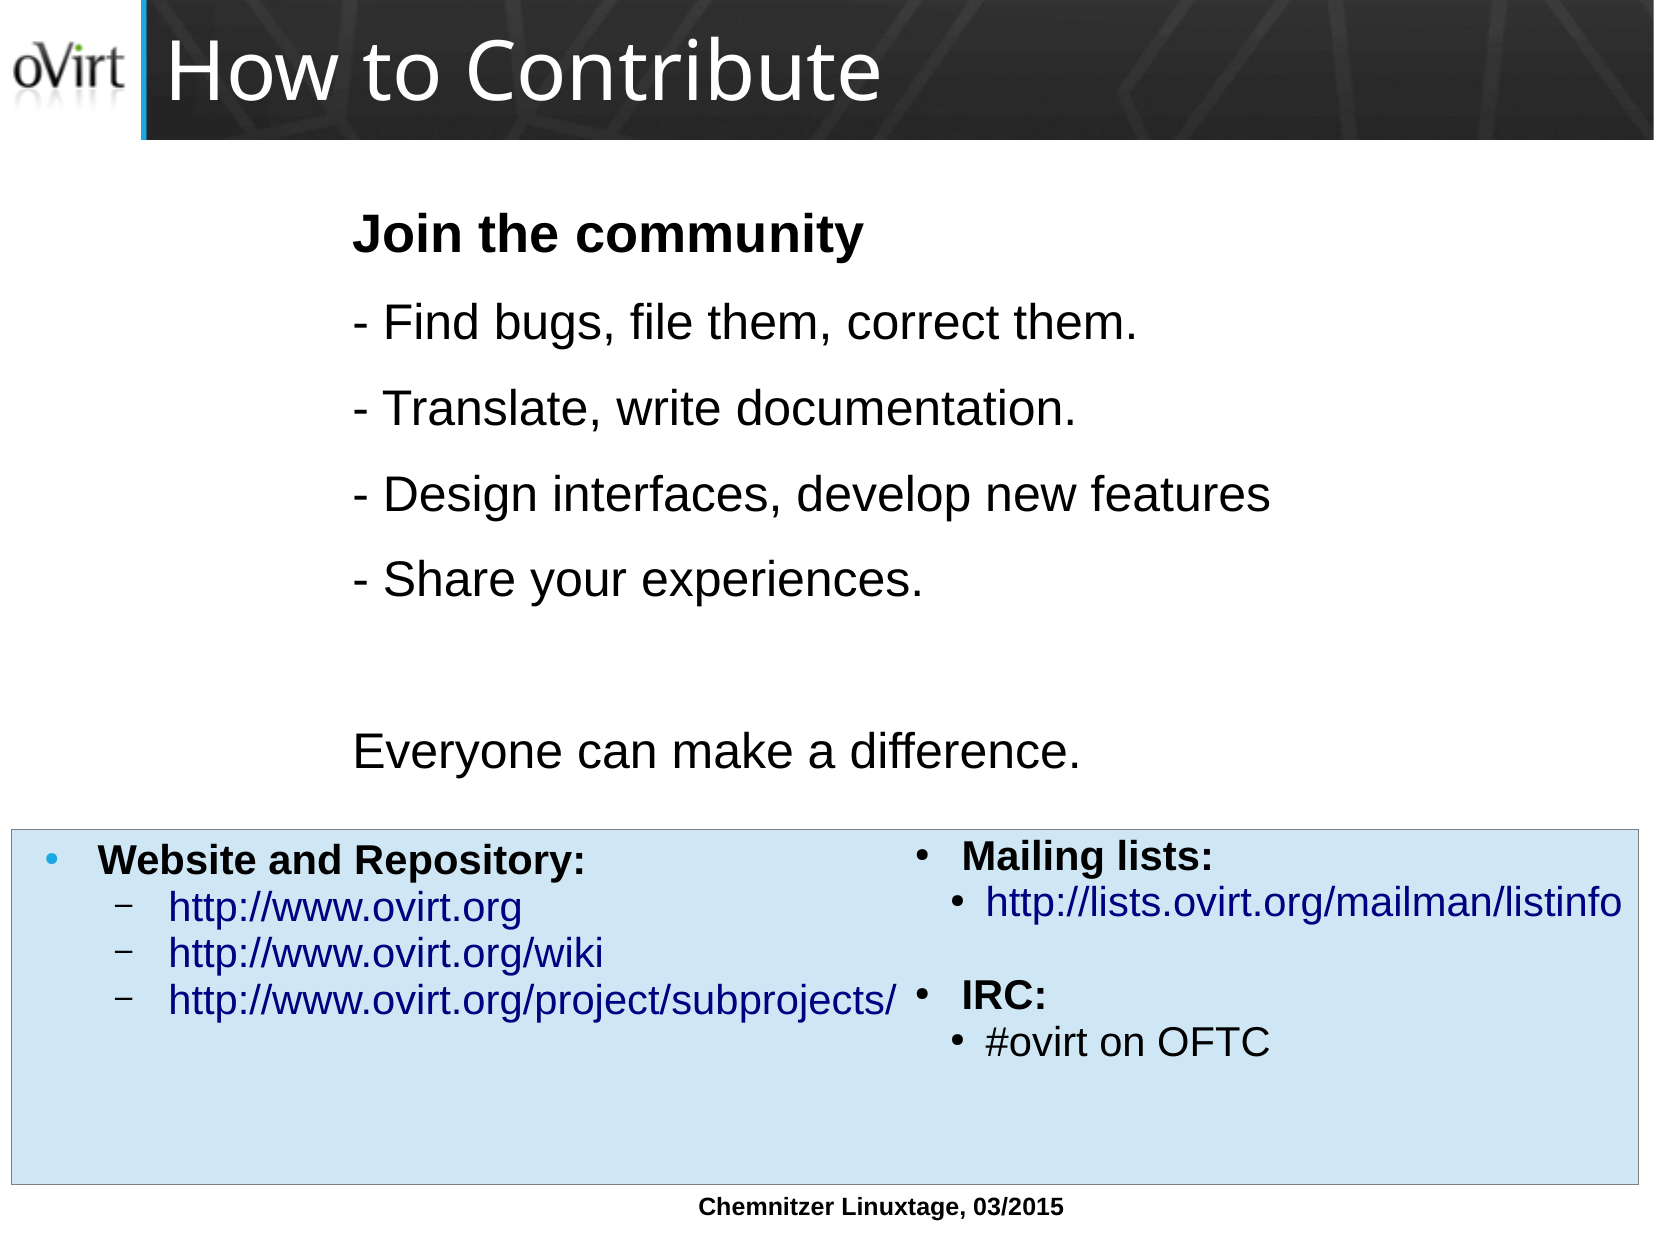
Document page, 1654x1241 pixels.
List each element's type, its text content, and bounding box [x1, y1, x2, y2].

text_box Mailing lists: http://lists.ovirt.org/mailman/listinfo IRC: #ovirt on OFTC [900, 825, 1639, 1073]
title How to Contribute [164, 18, 1653, 119]
picture [0, 0, 1654, 140]
text_box Join the community - Find bugs, file them, correct them. - Translate, write documentation. - Design interfaces, develop new features - Share your experiences. Everyone can make a difference. [337, 196, 1299, 787]
text_box Website and Repository: http://www.ovirt.org http://www.ovirt.org/wiki http://www.ovirt.org/project/subprojects/ [11, 829, 1639, 1185]
